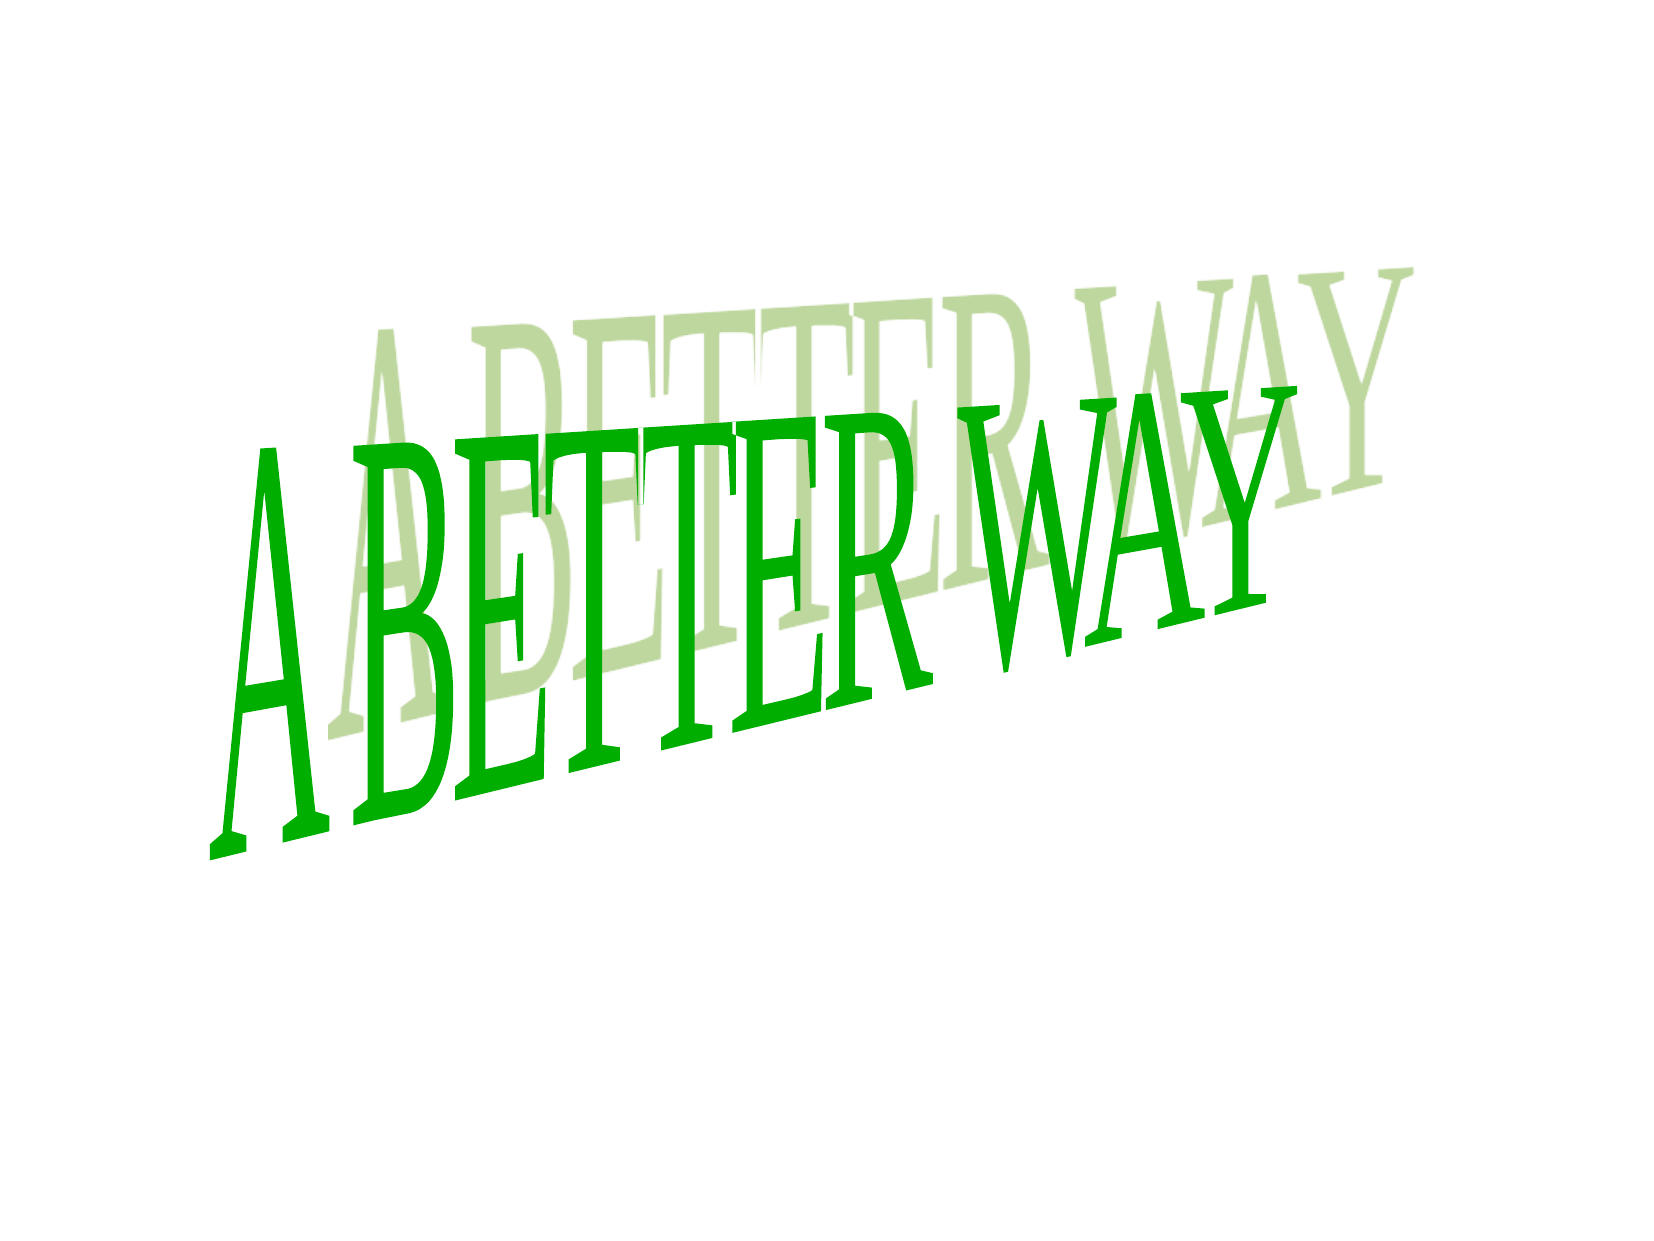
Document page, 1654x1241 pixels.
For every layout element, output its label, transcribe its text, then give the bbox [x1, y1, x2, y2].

text_box A BETTER WAY [455, 434, 546, 801]
text_box A BETTER WAY [957, 397, 1117, 673]
text_box A BETTER WAY [209, 447, 330, 861]
text_box A BETTER WAY [545, 416, 823, 774]
text_box A BETTER WAY [1085, 393, 1205, 647]
text_box A BETTER WAY [824, 412, 933, 711]
text_box A BETTER WAY [1180, 385, 1298, 616]
text_box A BETTER WAY [353, 442, 454, 826]
